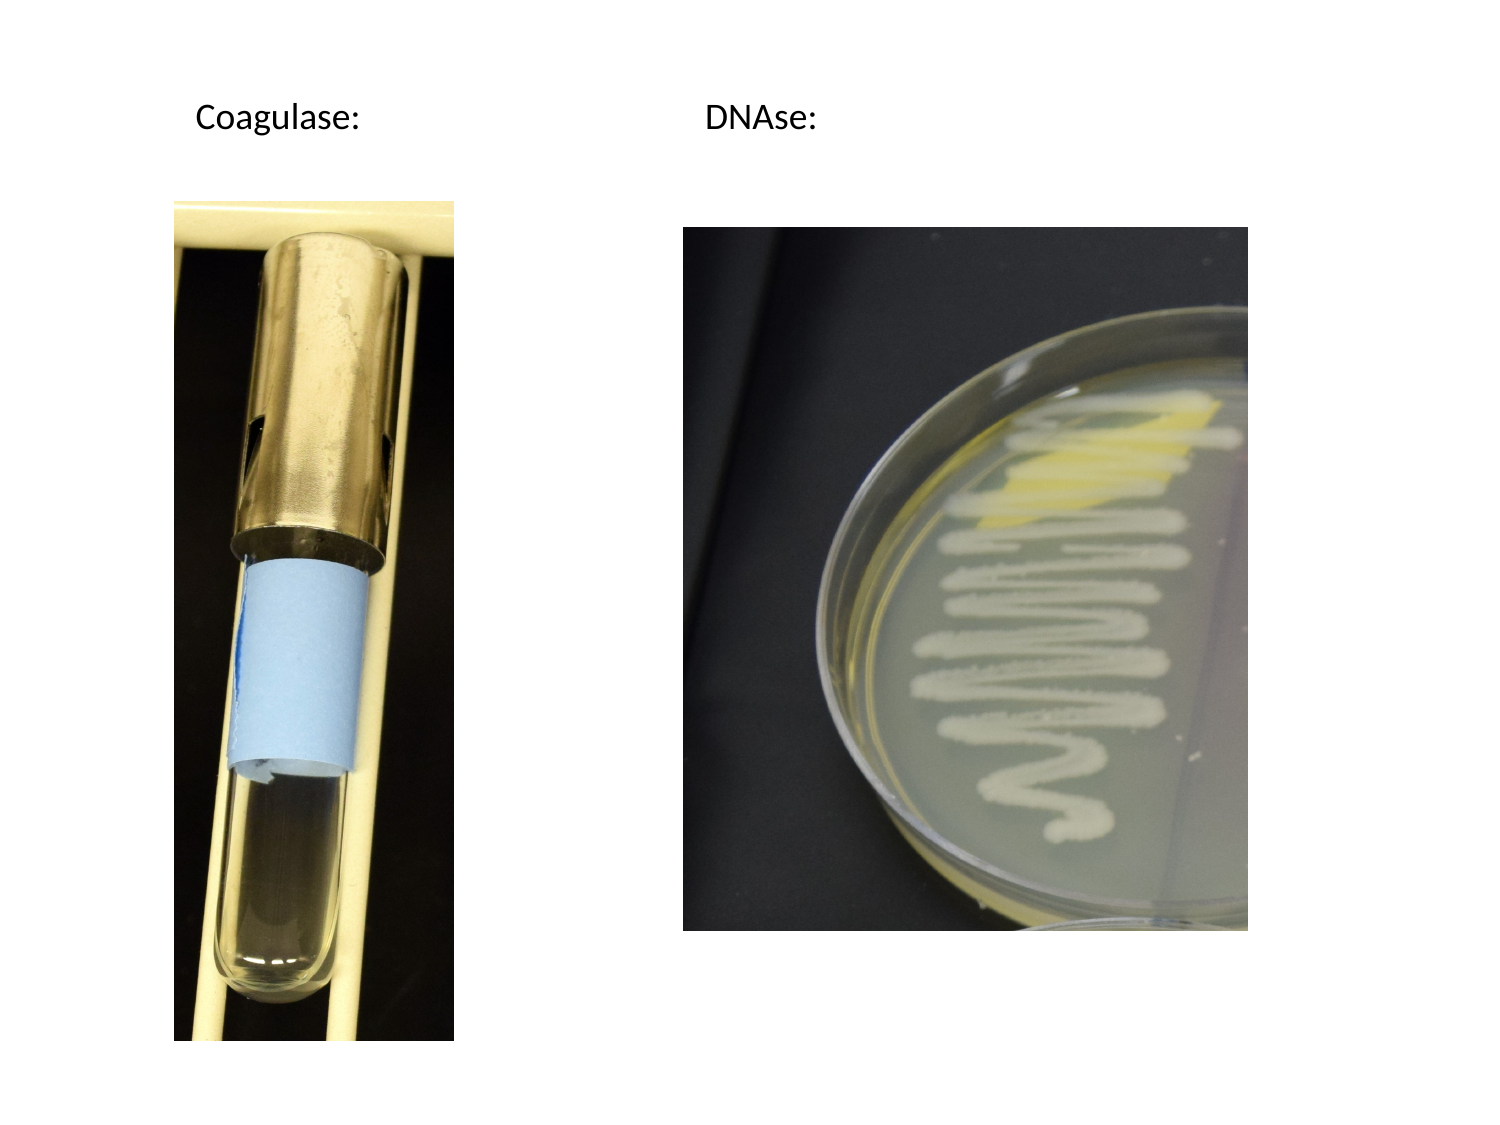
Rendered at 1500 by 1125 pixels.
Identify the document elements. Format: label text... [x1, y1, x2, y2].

picture [683, 227, 1248, 931]
picture [174, 201, 454, 1041]
text_box Coagulase: [180, 84, 378, 146]
text_box DNAse: [690, 84, 835, 146]
